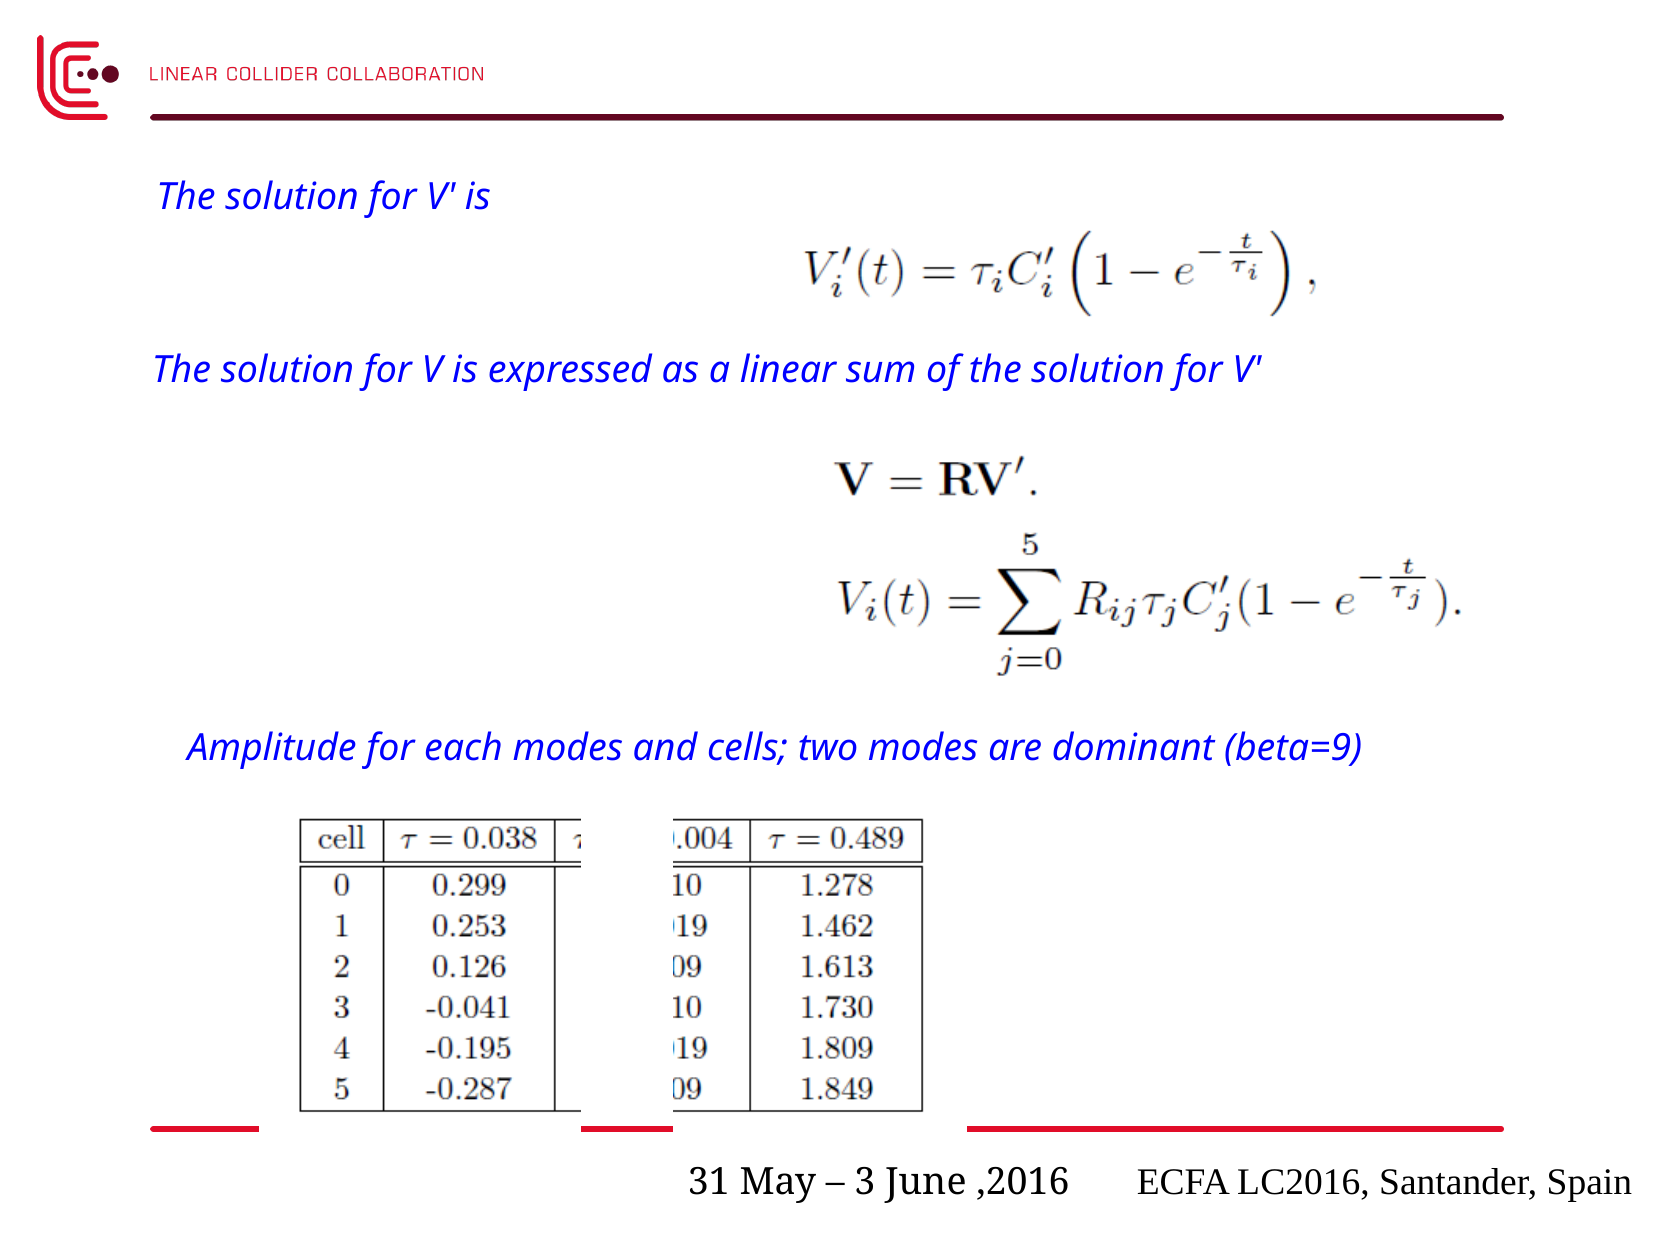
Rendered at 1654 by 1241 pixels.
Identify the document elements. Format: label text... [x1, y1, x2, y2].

text_box The solution for V' is [141, 162, 1387, 229]
text_box Amplitude for each modes and cells; two modes are dominant (beta=9) [172, 713, 1418, 780]
text_box The solution for V is expressed as a linear sum of the solution for V' [137, 335, 1382, 402]
picture [37, 35, 1504, 1134]
